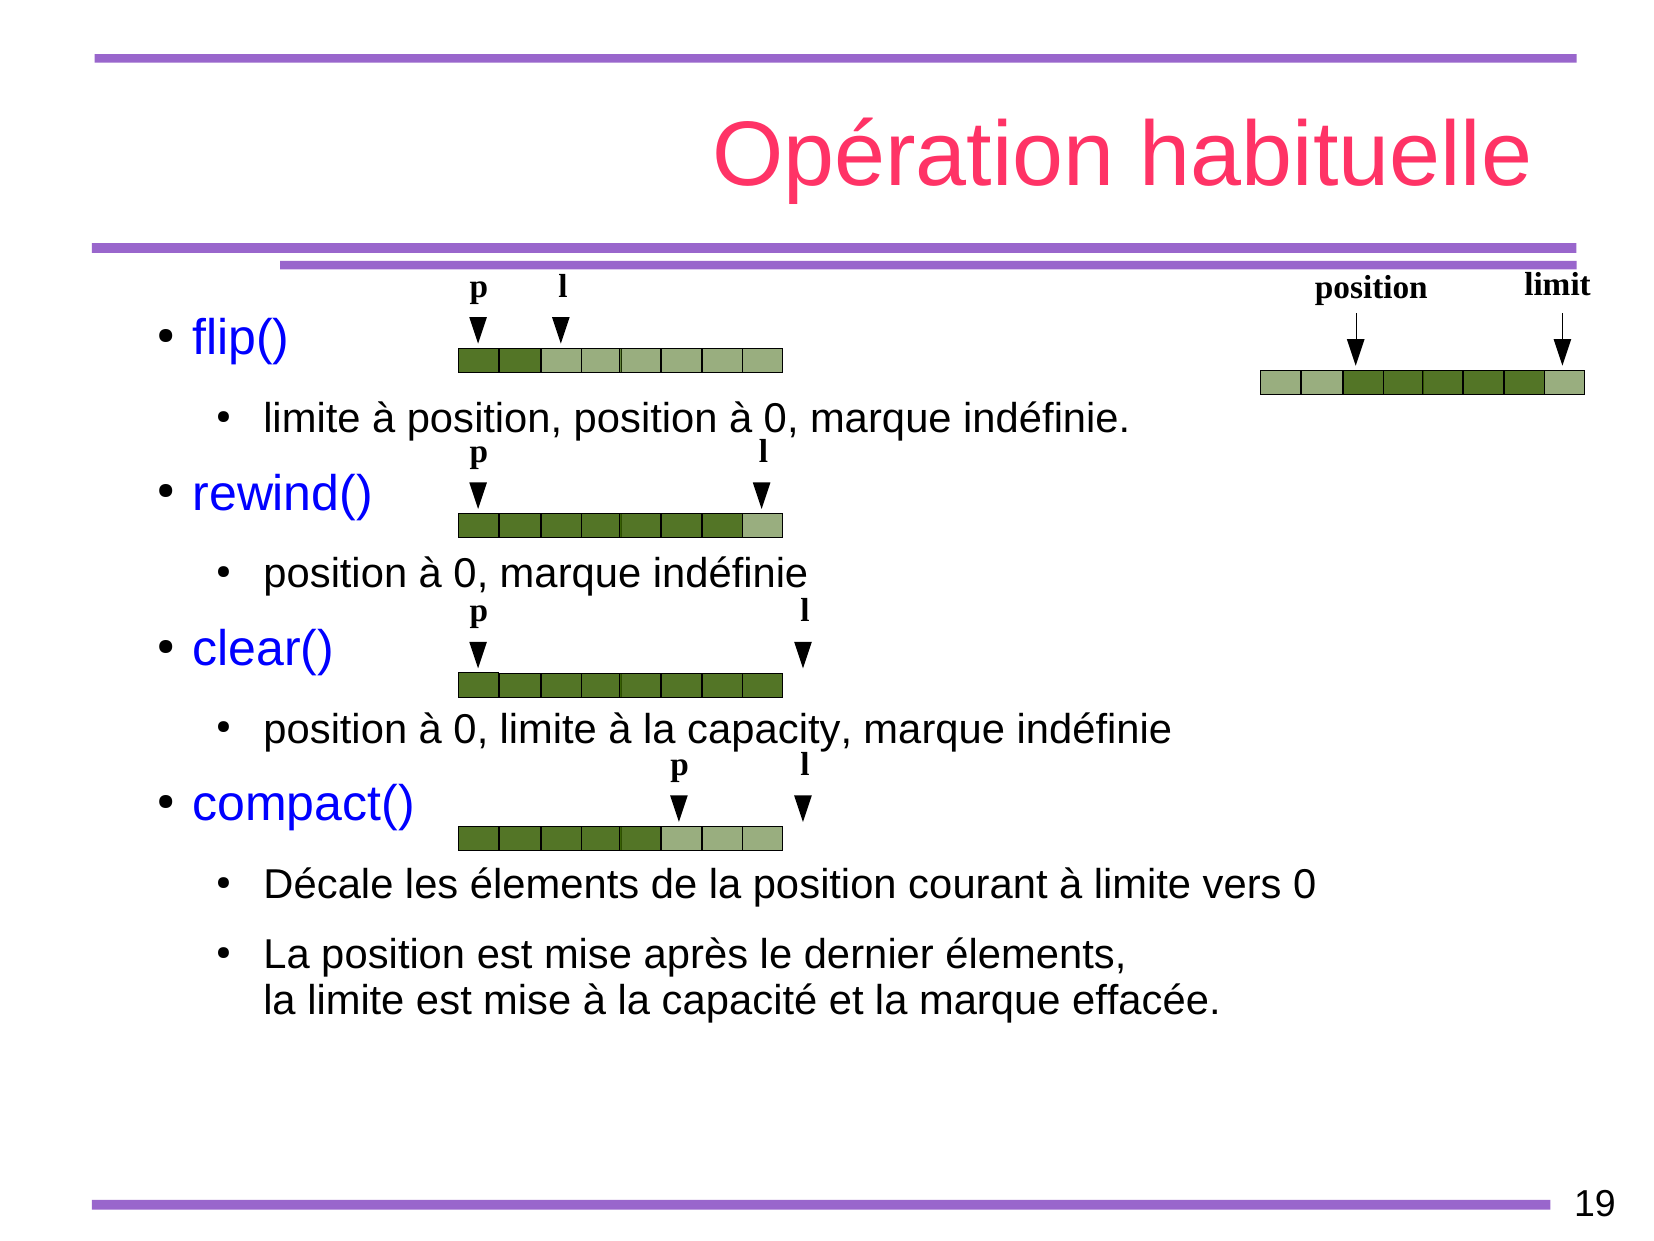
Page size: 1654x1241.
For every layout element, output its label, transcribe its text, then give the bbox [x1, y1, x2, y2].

text_box l [759, 432, 769, 470]
text_box p [469, 592, 489, 630]
text_box l [558, 267, 568, 305]
text_box [458, 826, 783, 851]
title Opération habituelle [121, 49, 1534, 257]
text_box p [469, 432, 489, 470]
text_box [458, 672, 783, 698]
text_box position [1314, 269, 1429, 307]
text_box p [670, 745, 689, 783]
text_box limit [1524, 265, 1591, 303]
text_box [458, 348, 783, 373]
text_box [1260, 370, 1585, 395]
list flip() limite à position, position à 0, marque indéfinie. rewind() position à 0, marque indéfinie clear() position à 0, limite à la capacity, marque indéfinie compact() Décale les élements de la position courant à limite vers 0 La position est mise après le dernier élements, la limite est mise à la capacité et la marque effacée. [121, 309, 1534, 1162]
text_box [458, 513, 783, 538]
text_box l [800, 745, 810, 783]
text_box p [469, 267, 489, 305]
text_box l [800, 592, 810, 630]
